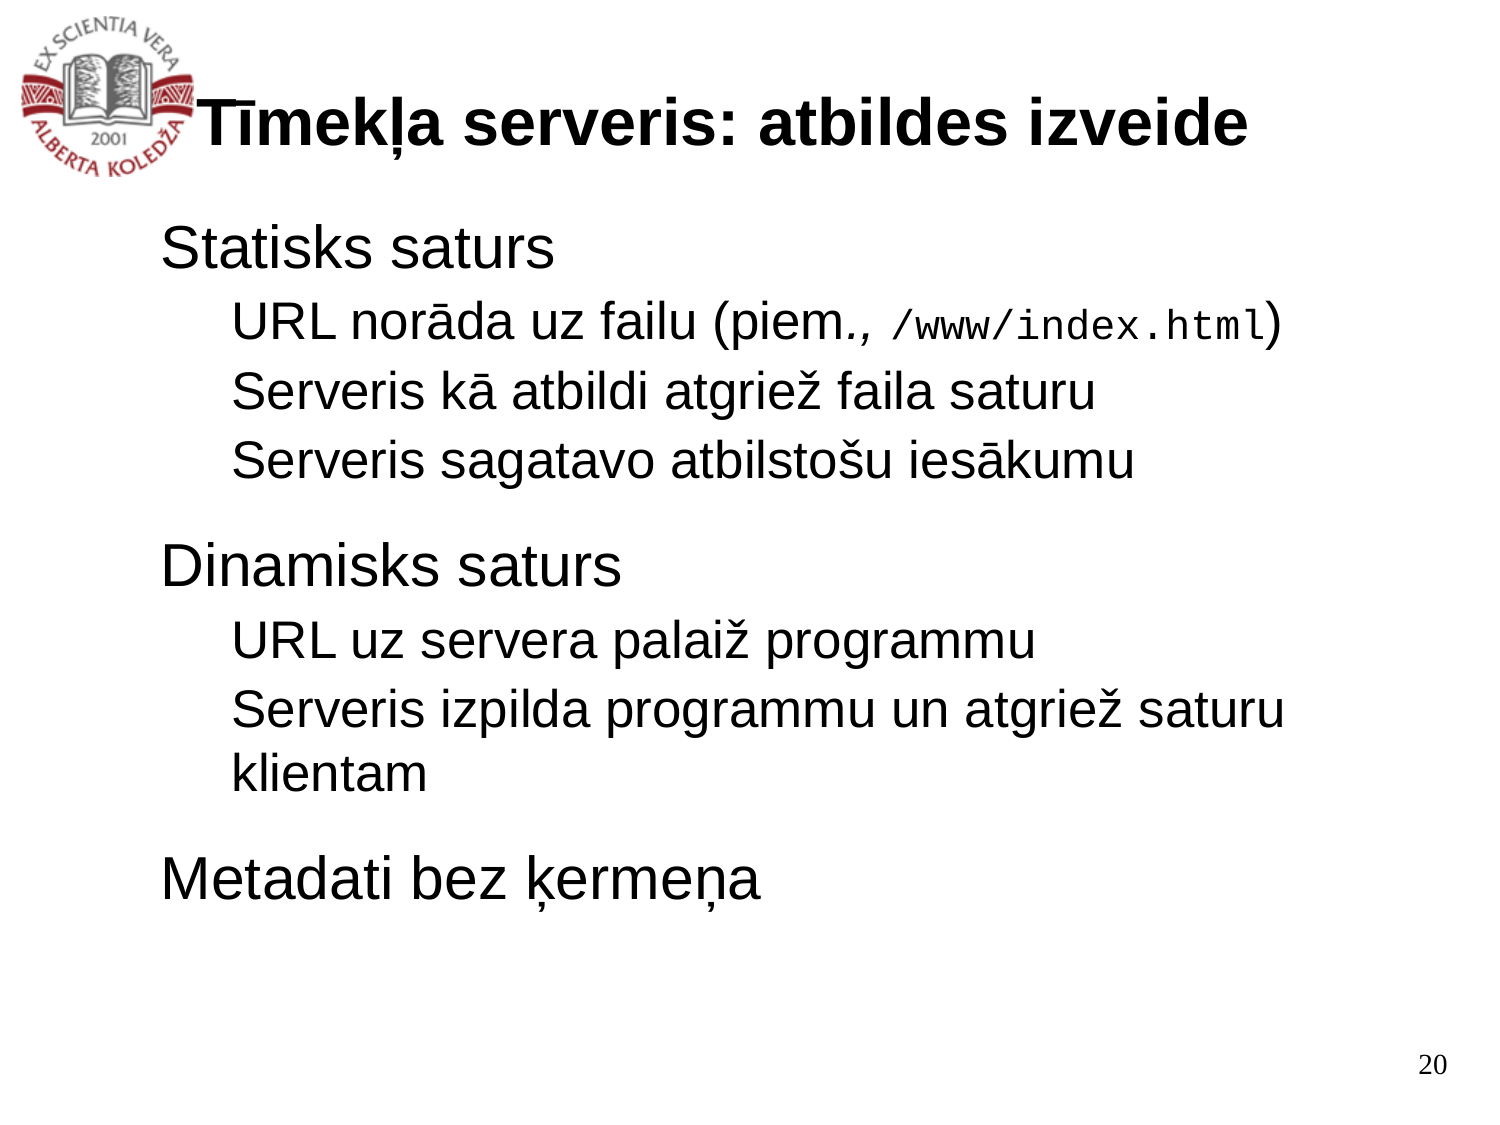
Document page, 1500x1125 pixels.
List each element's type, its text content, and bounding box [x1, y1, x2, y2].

list Statisks saturs URL norāda uz failu (piem., /www/index.html) Serveris kā atbildi atgriež faila saturu Serveris sagatavo atbilstošu iesākumu Dinamisks saturs URL uz servera palaiž programmu Serveris izpilda programmu un atgriež saturu klientam Metadati bez ķermeņa [75, 200, 1500, 1101]
picture [21, 16, 194, 177]
title Tīmekļa serveris: atbildes izveide [50, 62, 1374, 175]
